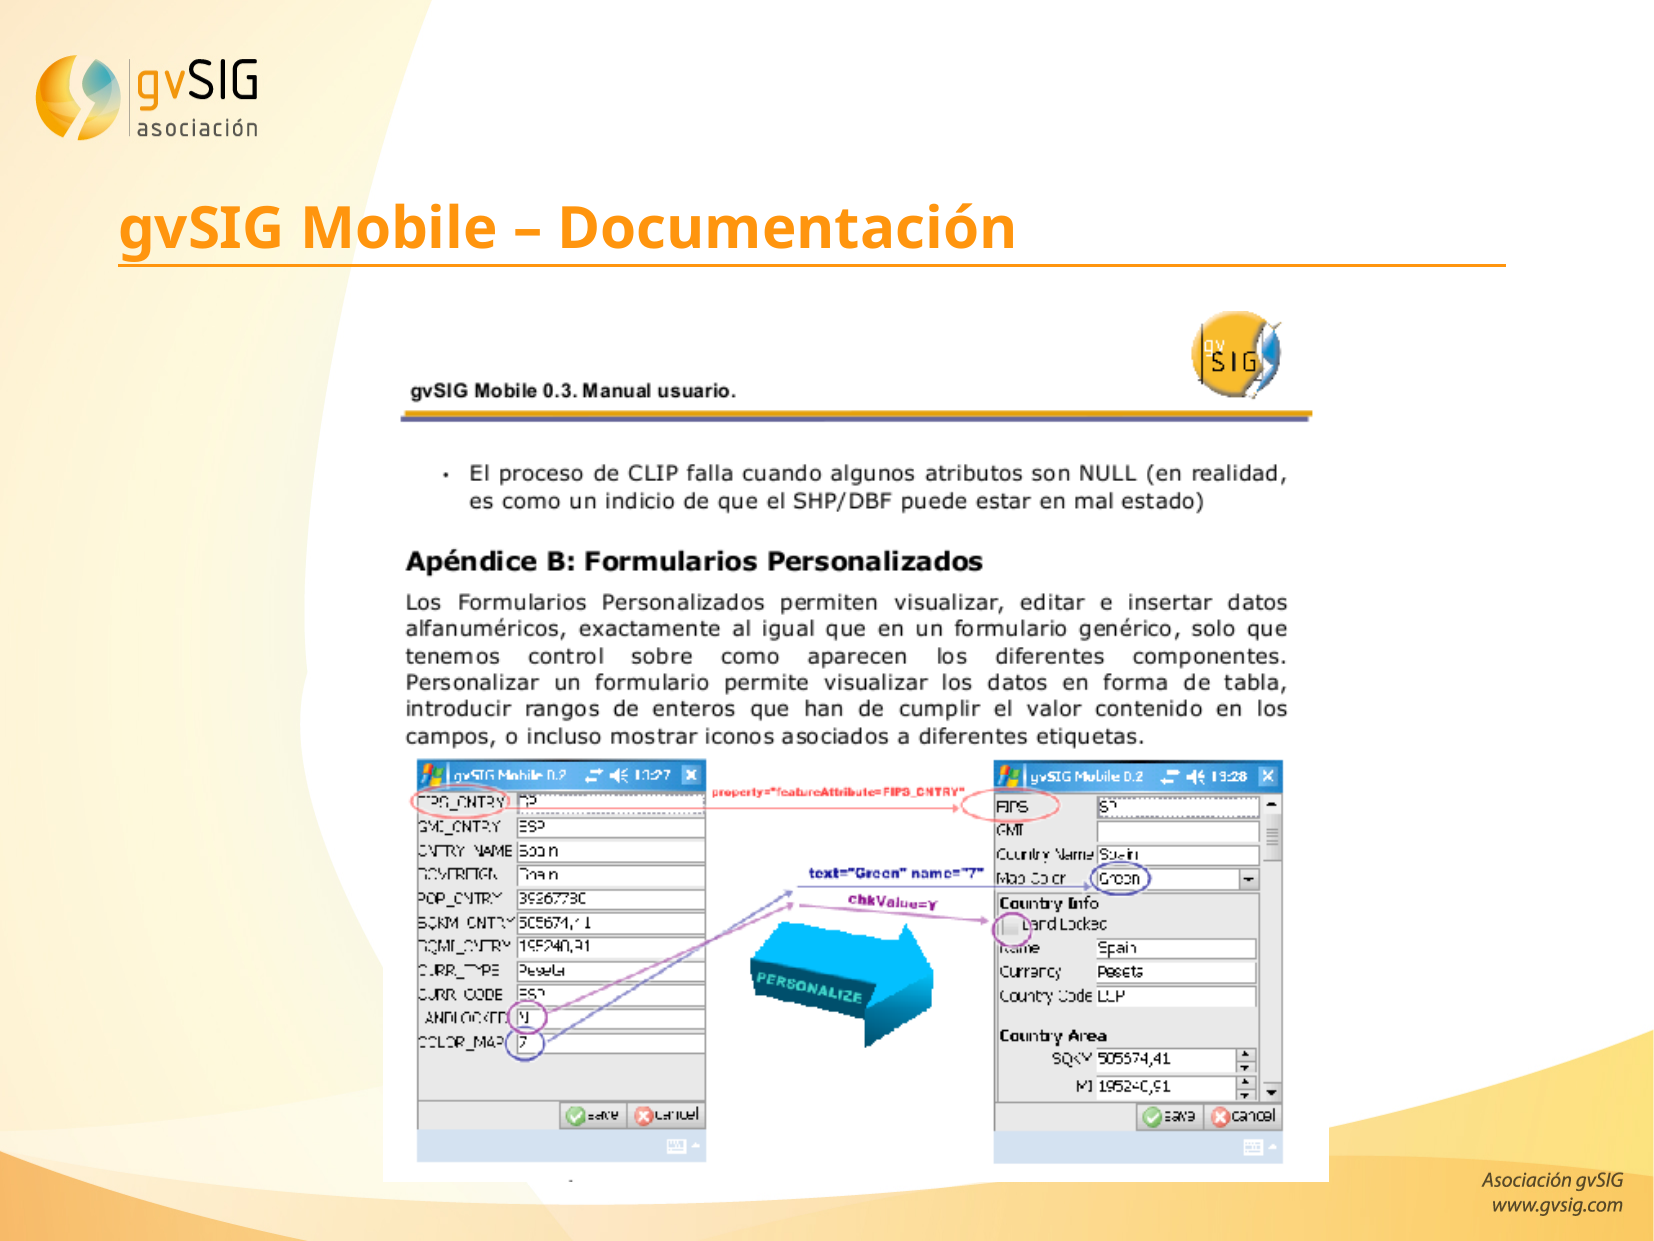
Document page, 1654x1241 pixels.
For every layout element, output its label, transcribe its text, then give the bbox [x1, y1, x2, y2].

picture [0, 0, 1654, 1241]
title gvSIG Mobile – Documentación [118, 177, 1607, 276]
